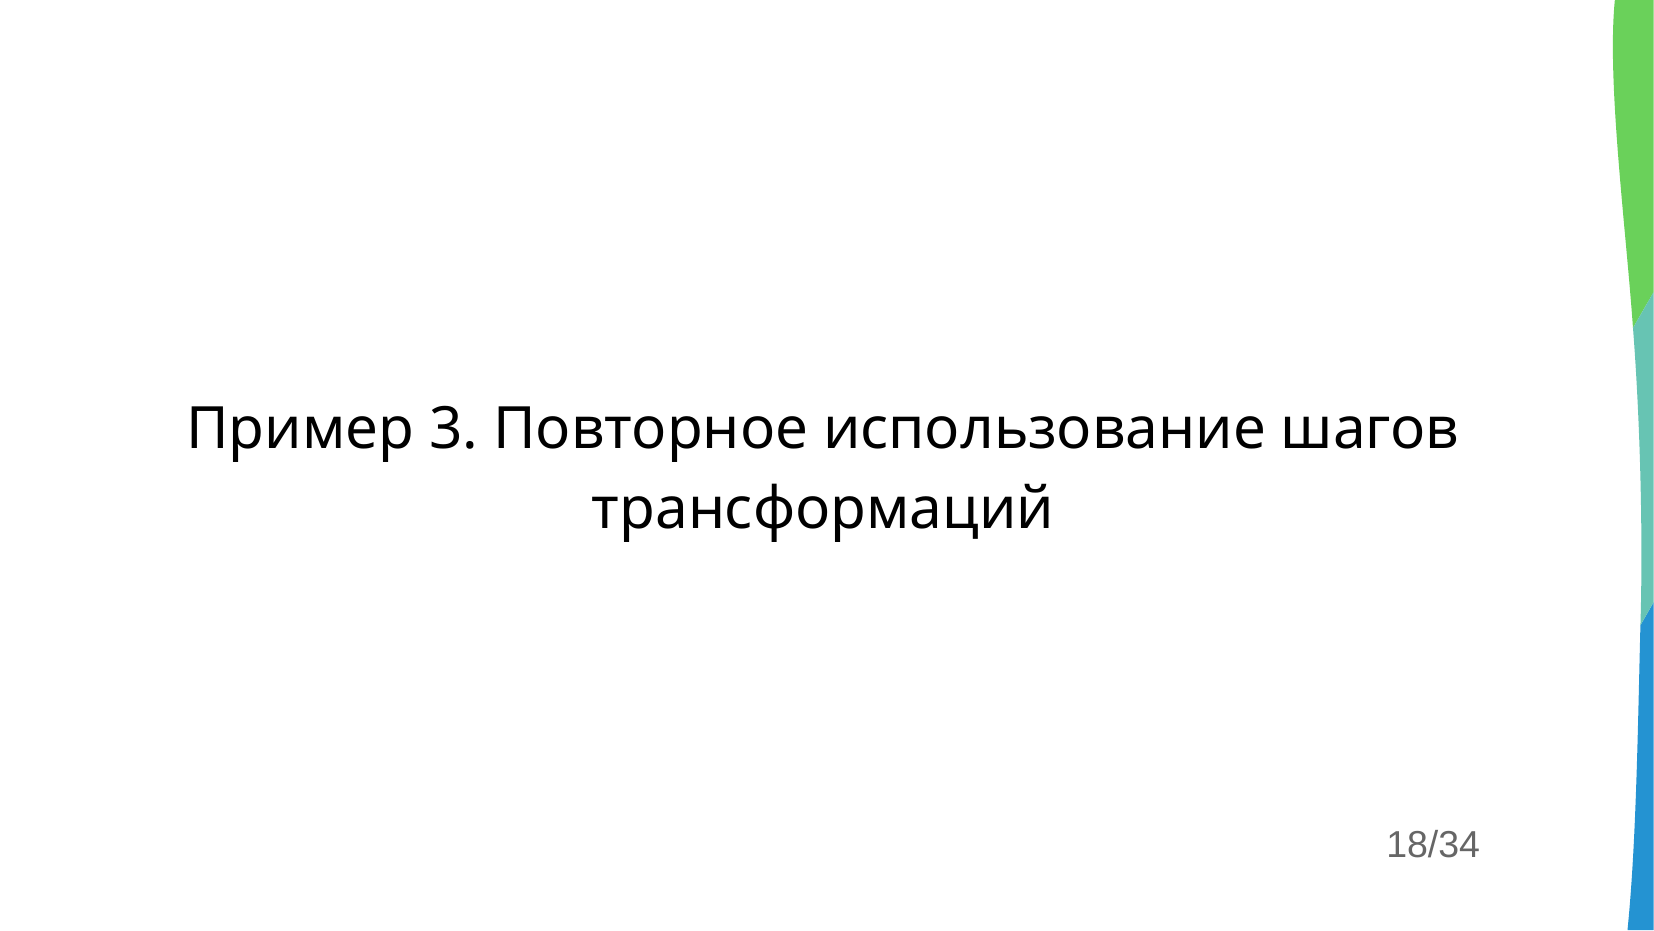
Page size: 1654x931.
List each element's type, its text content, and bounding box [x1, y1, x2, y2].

text_box <номер>/34 [1380, 815, 1616, 873]
title Пример 3. Повторное использование шагов трансформаций [110, 386, 1536, 546]
